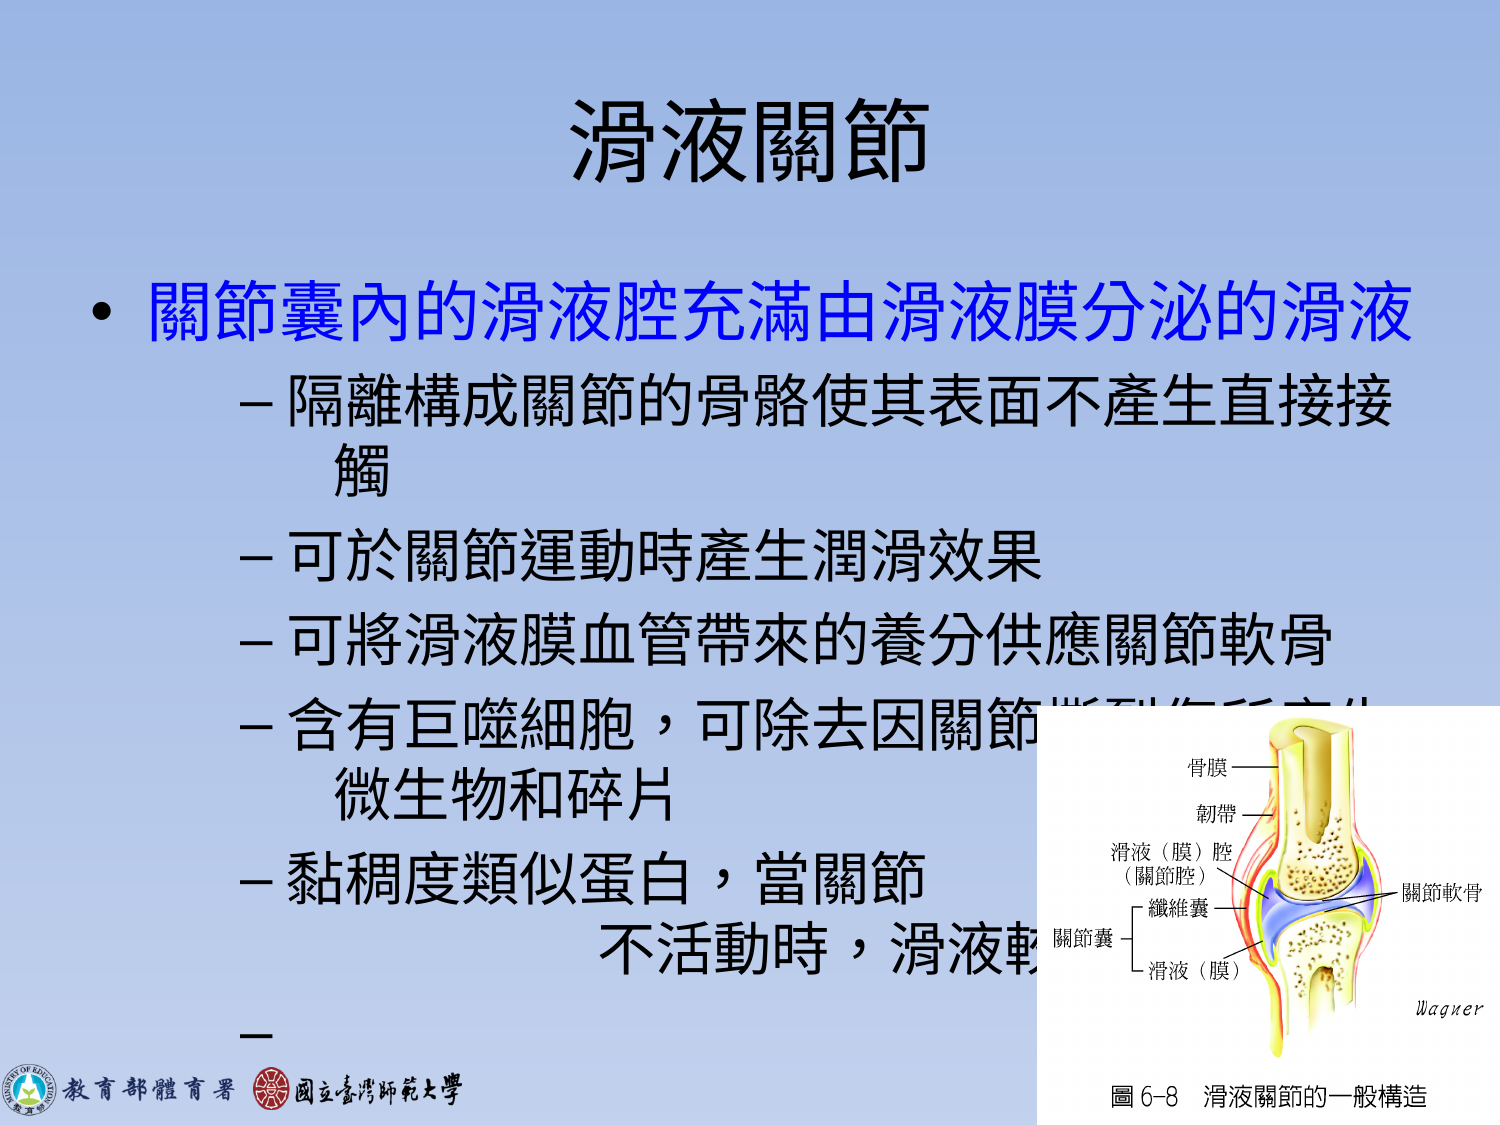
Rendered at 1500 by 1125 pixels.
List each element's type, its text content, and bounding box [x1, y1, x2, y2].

list 關節囊內的滑液腔充滿由滑液膜分泌的滑液 隔離構成關節的骨骼使其表面不產生直接接觸 可於關節運動時產生潤滑效果 可將滑液膜血管帶來的養分供應關節軟骨 含有巨噬細胞，可除去因關節撕裂傷所產生微生物和碎片 黏稠度類似蛋白，當關節 不活動時，滑液較為黏稠 [75, 262, 1447, 1005]
title 滑液關節 [75, 45, 1426, 233]
picture [1037, 706, 1500, 1125]
